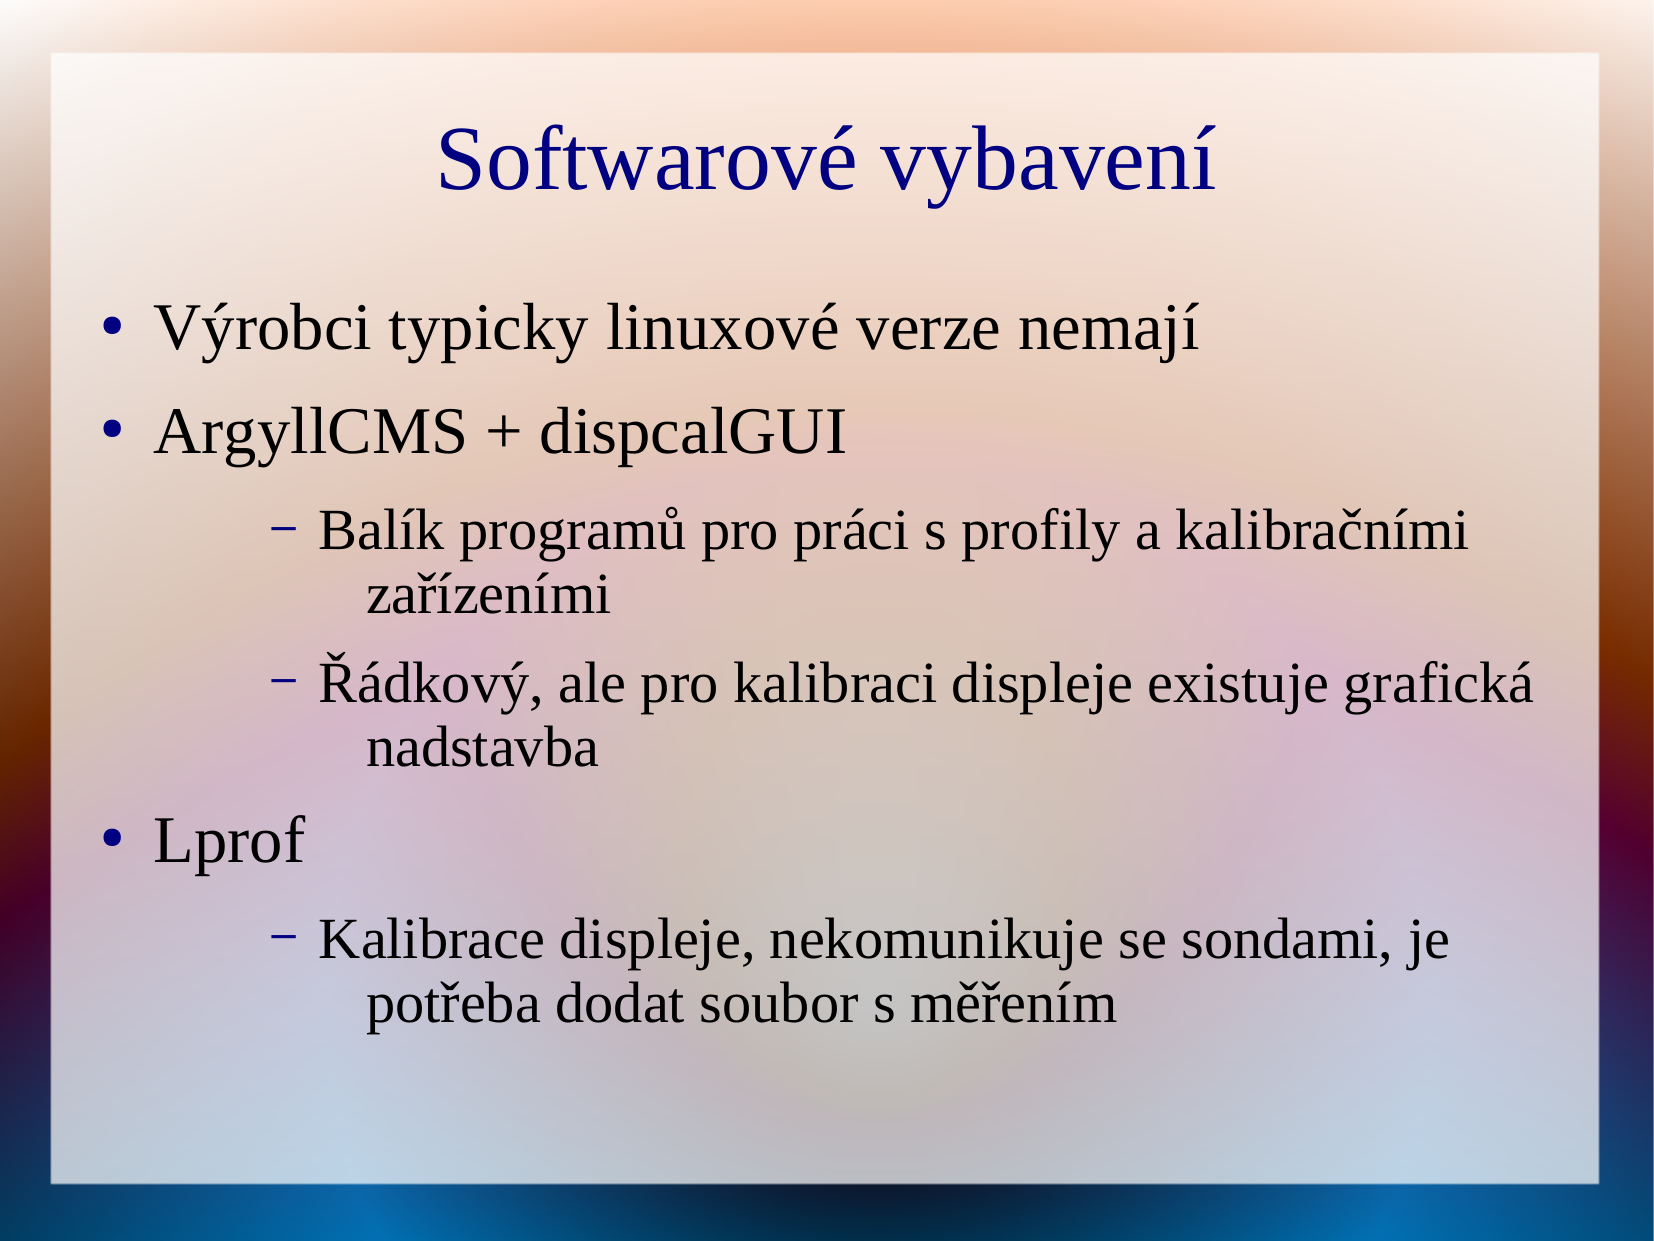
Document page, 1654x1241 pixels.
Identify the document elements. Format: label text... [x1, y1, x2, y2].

picture [0, 0, 1654, 1241]
list Výrobci typicky linuxové verze nemají ArgyllCMS + dispcalGUI Balík programů pro práci s profily a kalibračními zařízeními Řádkový, ale pro kalibraci displeje existuje grafická nadstavba Lprof Kalibrace displeje, nekomunikuje se sondami, je potřeba dodat soubor s měřením [82, 290, 1571, 1094]
title Softwarové vybavení [82, 55, 1571, 263]
